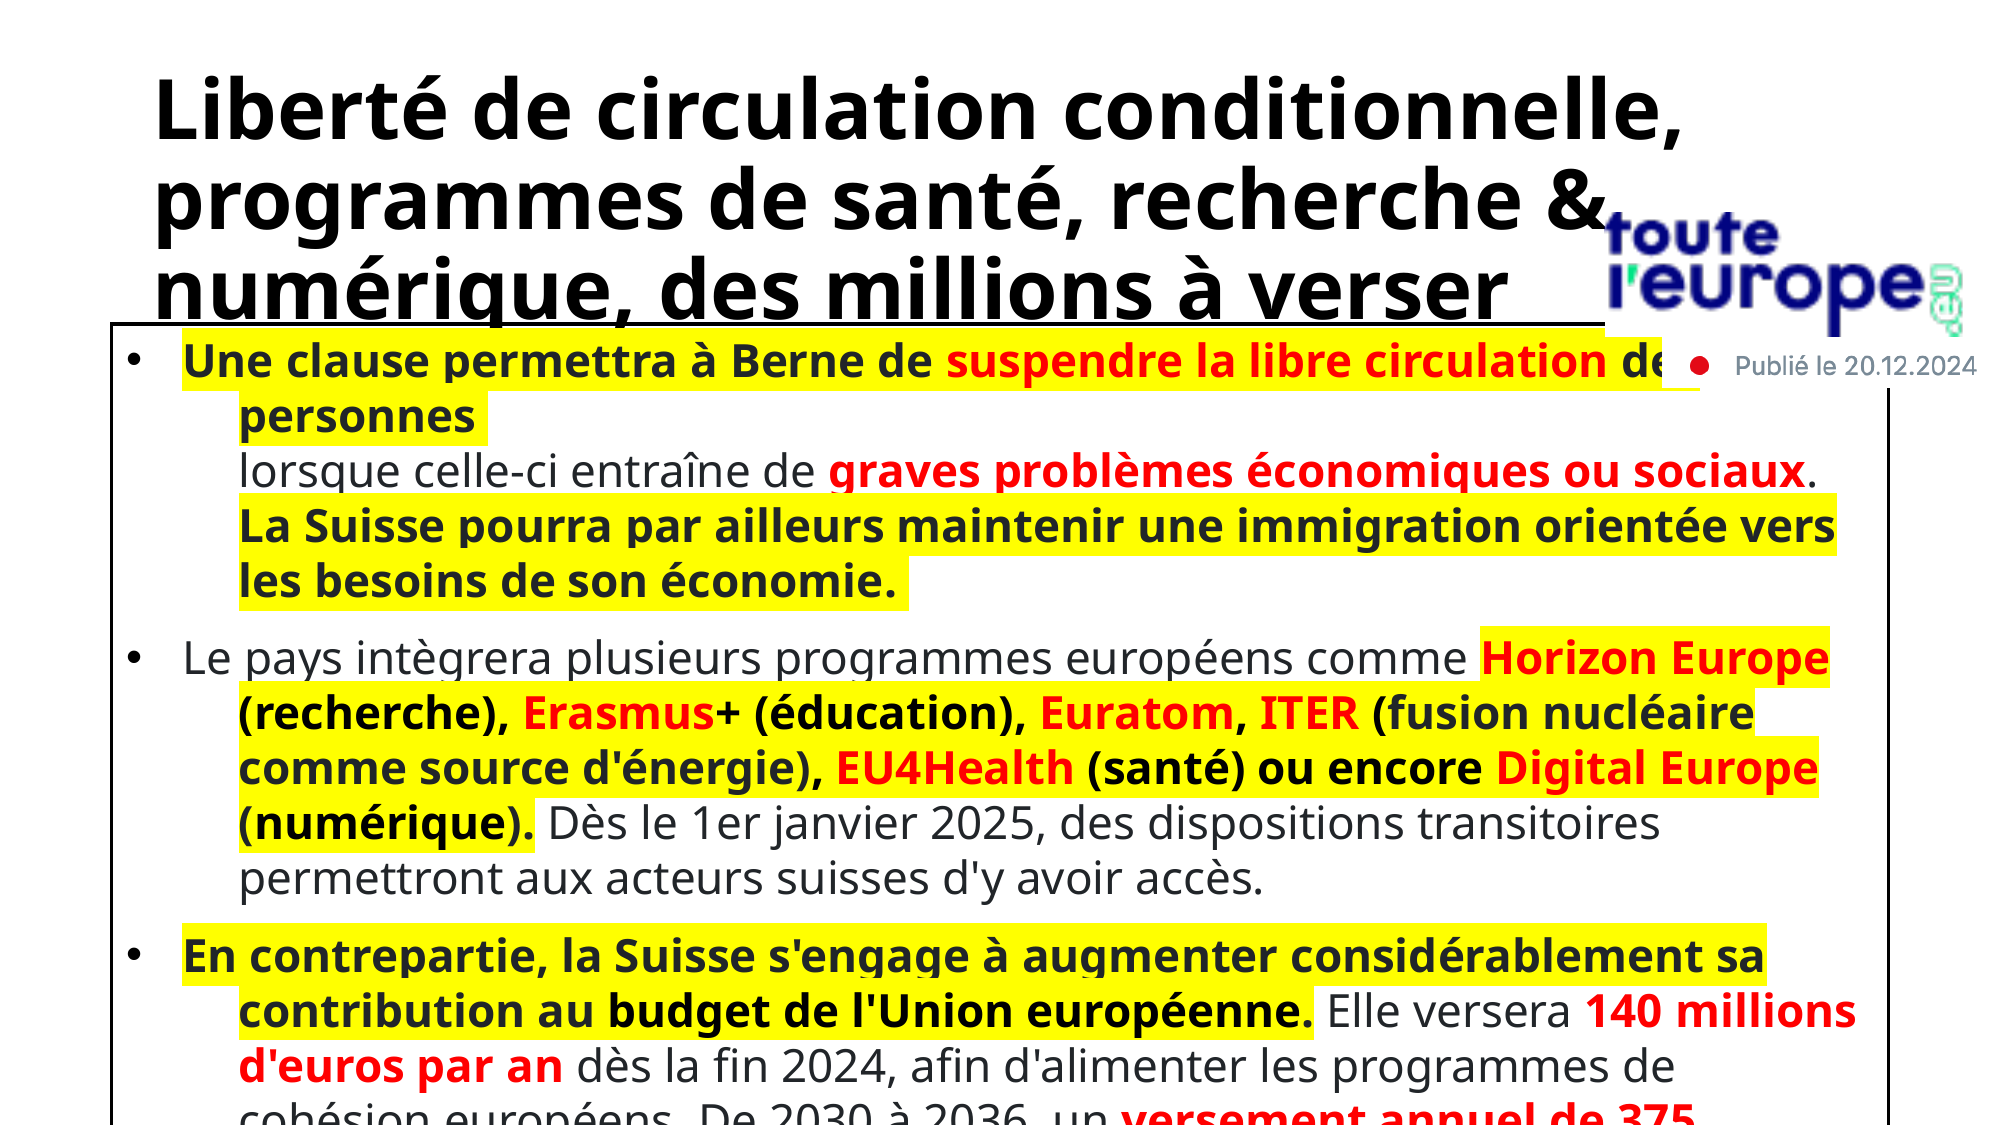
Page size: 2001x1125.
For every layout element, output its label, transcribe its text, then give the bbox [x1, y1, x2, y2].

picture [1604, 212, 2000, 388]
title Liberté de circulation conditionnelle, programmes de santé, recherche & numérique, des millions à verser [137, 59, 1863, 278]
text_box Une clause permettra à Berne de suspendre la libre circulation des personnes lorsque celle-ci entraîne de graves problèmes économiques ou sociaux. La Suisse pourra par ailleurs maintenir une immigration orientée vers les besoins de son économie. Le pays intègrera plusieurs programmes européens comme Horizon Europe (recherche), Erasmus+ (éducation), Euratom, ITER (fusion nucléaire comme source d'énergie), EU4Health (santé) ou encore Digital Europe (numérique). Dès le 1er janvier 2025, des dispositions transitoires permettront aux acteurs suisses d'y avoir accès. En contrepartie, la Suisse s'engage à augmenter considérablement sa contribution au budget de l'Union européenne. Elle versera 140 millions d'euros par an dès la fin 2024, afin d'alimenter les programmes de cohésion européens. De 2030 à 2036, un versement annuel de 375 millions d'euros financera des projets communs, notamment en matière migratoire. [111, 324, 1889, 1107]
